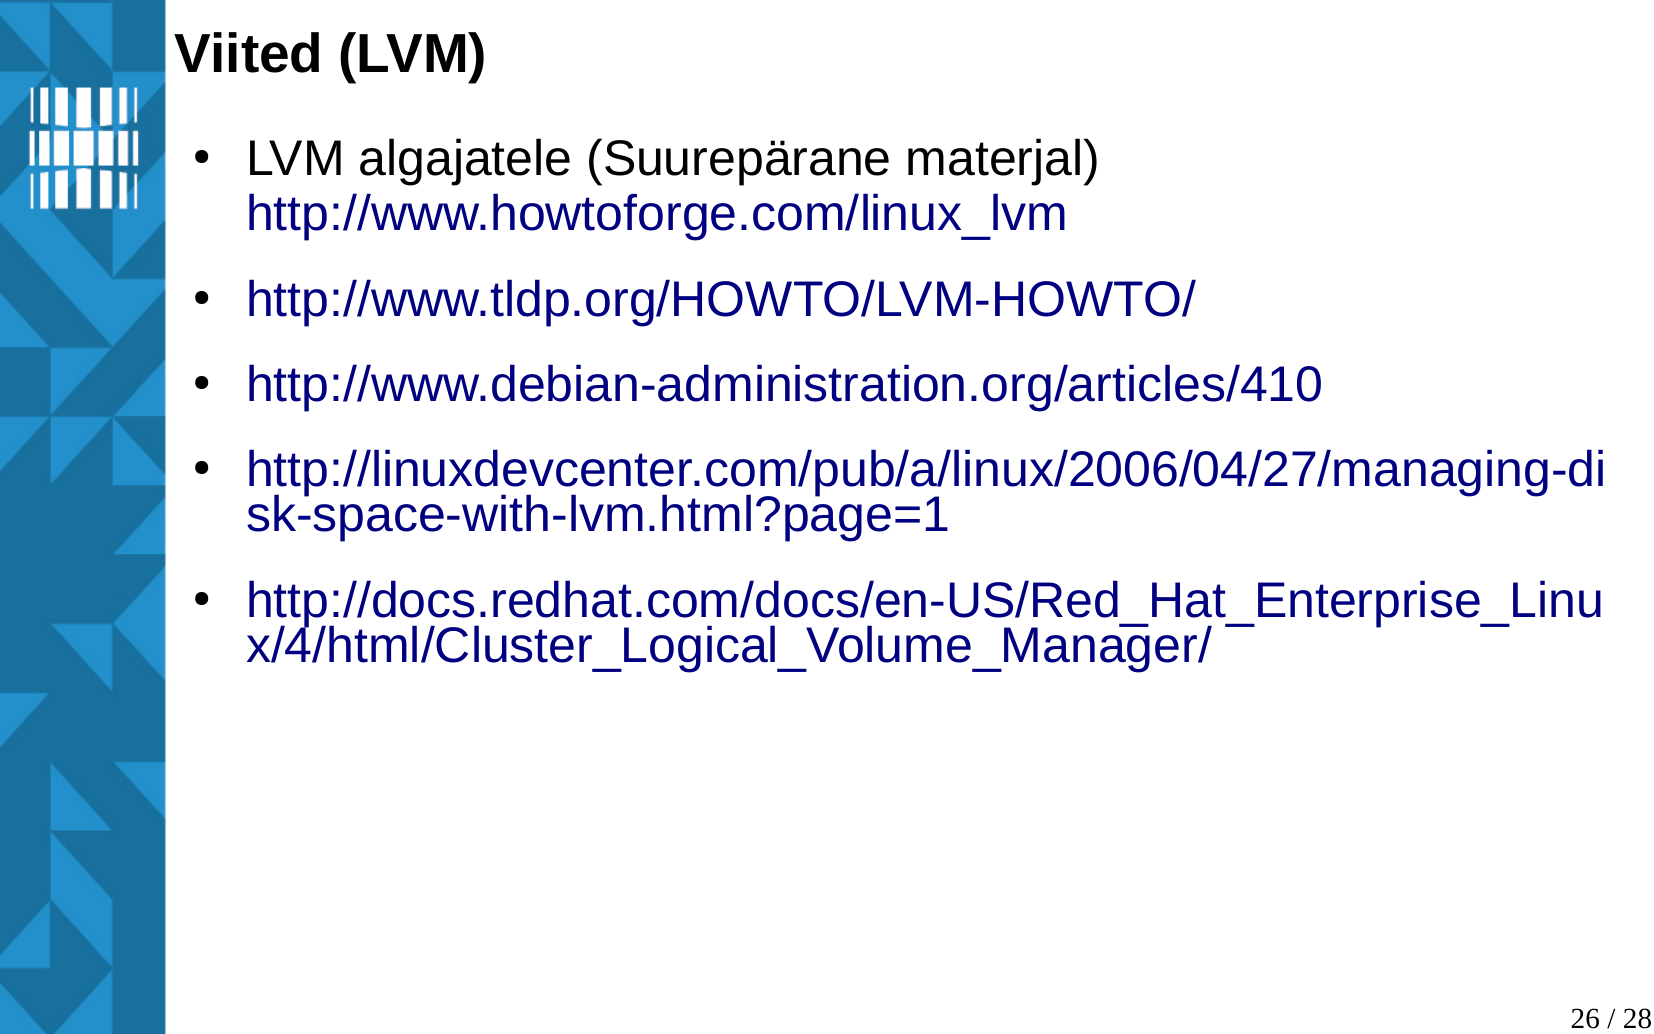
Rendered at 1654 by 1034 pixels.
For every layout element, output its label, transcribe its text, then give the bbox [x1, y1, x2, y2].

list LVM algajatele (Suurepärane materjal) http://www.howtoforge.com/linux_lvm http://www.tldp.org/HOWTO/LVM-HOWTO/ http://www.debian-administration.org/articles/410 http://linuxdevcenter.com/pub/a/linux/2006/04/27/managing-disk-space-with-lvm.html?page=1 http://docs.redhat.com/docs/en-US/Red_Hat_Enterprise_Linux/4/html/Cluster_Logical_Volume_Manager/ [175, 129, 1625, 997]
title Viited (LVM) [175, 11, 1566, 95]
